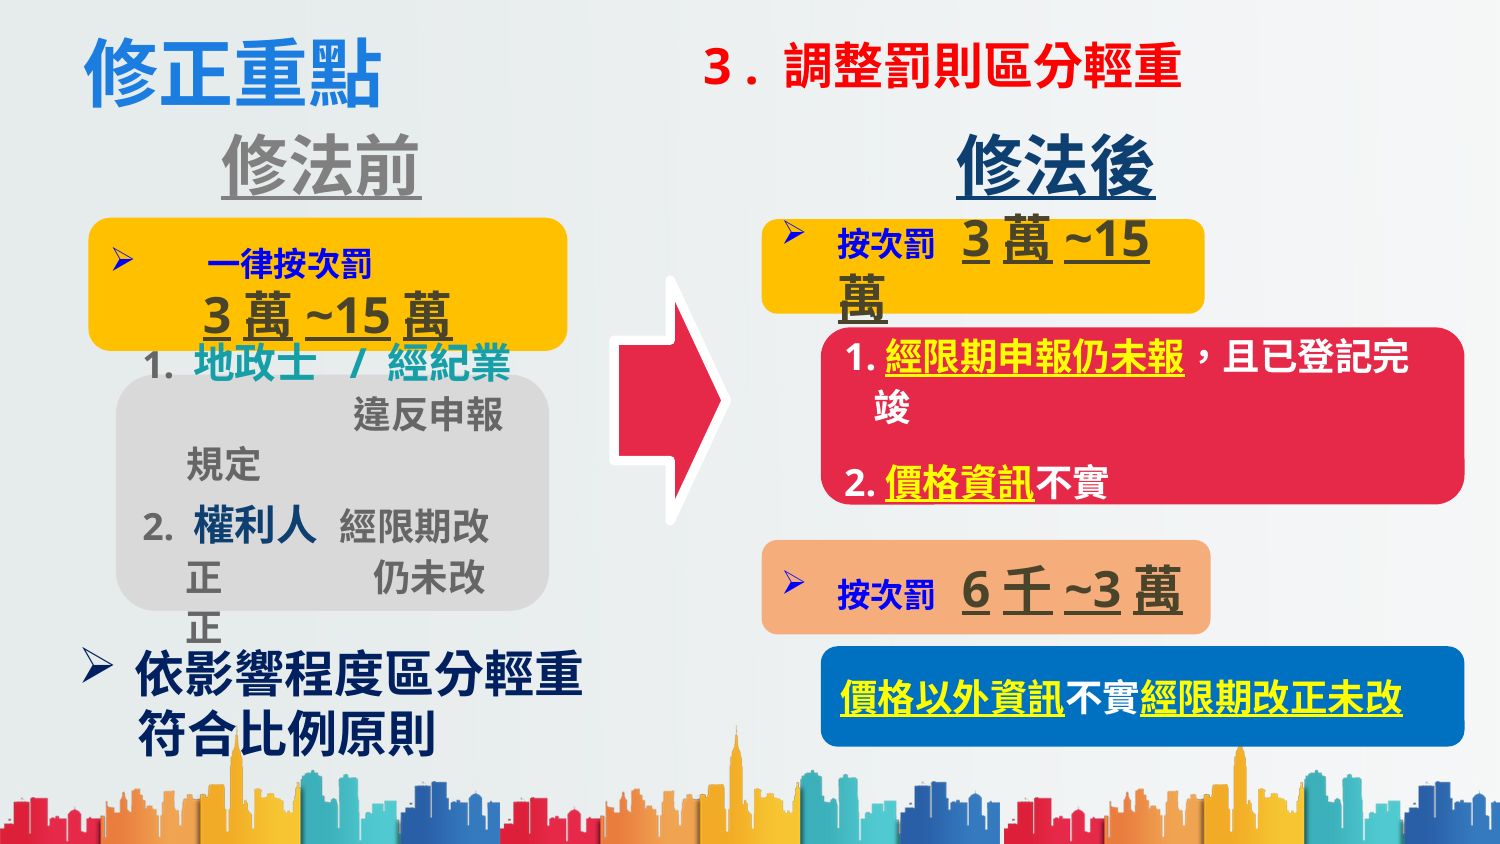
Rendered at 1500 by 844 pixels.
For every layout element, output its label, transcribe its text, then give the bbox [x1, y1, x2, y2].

text_box 依影響程度區分輕重 符合比例原則 [57, 627, 609, 777]
text_box 價格以外資訊不實經限期改正未改 [820, 646, 1465, 747]
text_box 一律按次罰 3萬~15萬 [88, 217, 568, 351]
text_box 1. 地政士 / 經紀業 違反申報規定 2. 權利人 經限期改正 仍未改正 [115, 374, 550, 611]
text_box 修法後 [941, 116, 1247, 212]
text_box 1.經限期申報仍未報，且已登記完竣 2.價格資訊不實 [820, 327, 1465, 505]
text_box 按次罰 3萬~15萬 [761, 219, 1205, 314]
text_box 3 . 調整罰則區分輕重 [688, 26, 1235, 102]
text_box 修正重點 [17, 20, 449, 123]
text_box 按次罰 6千~3萬 [761, 539, 1211, 635]
text_box 修法前 [206, 116, 512, 212]
text_box [614, 280, 727, 521]
picture [0, 0, 1500, 844]
